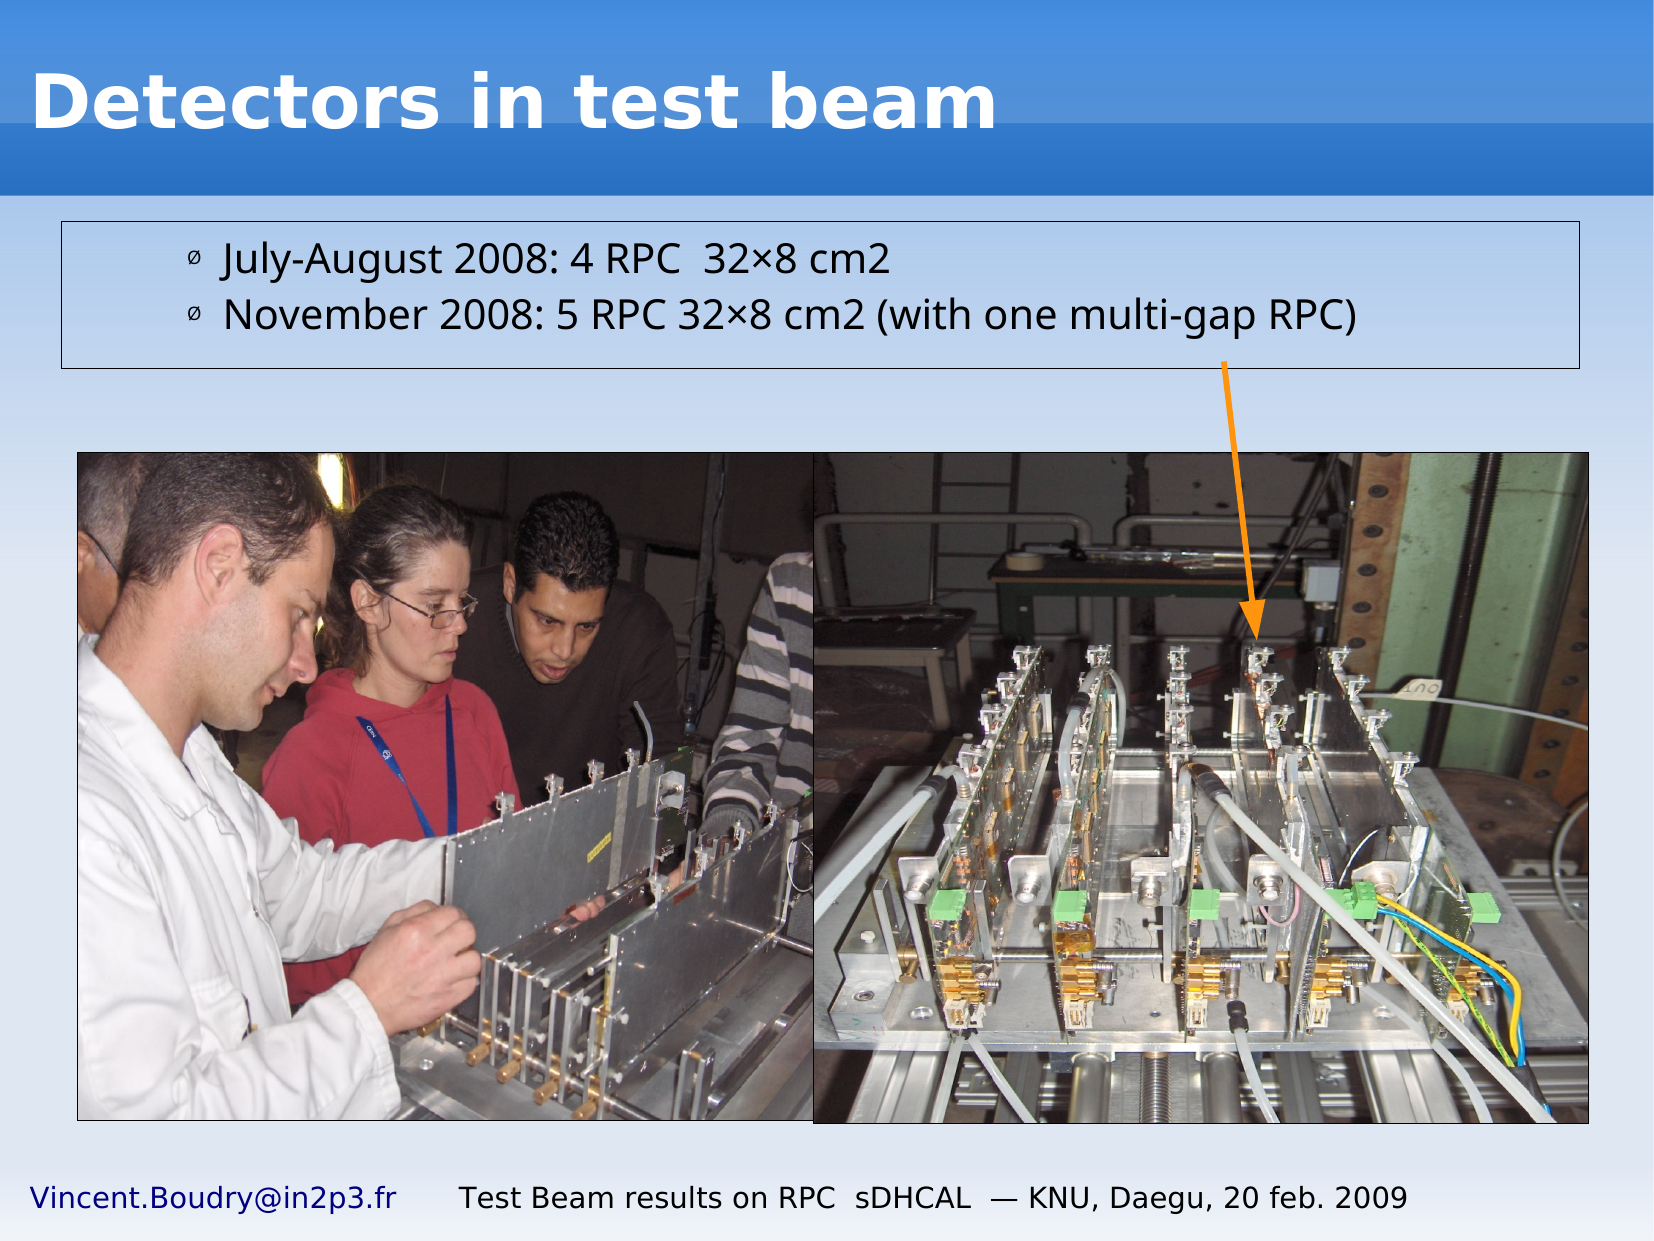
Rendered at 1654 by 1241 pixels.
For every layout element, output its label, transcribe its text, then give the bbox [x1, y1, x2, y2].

title Detectors in test beam [29, 7, 1654, 200]
picture [0, 0, 1654, 1241]
text_box July-August 2008: 4 RPC 32×8 cm2 November 2008: 5 RPC 32×8 cm2 (with one multi-gap RPC) [61, 221, 1580, 369]
